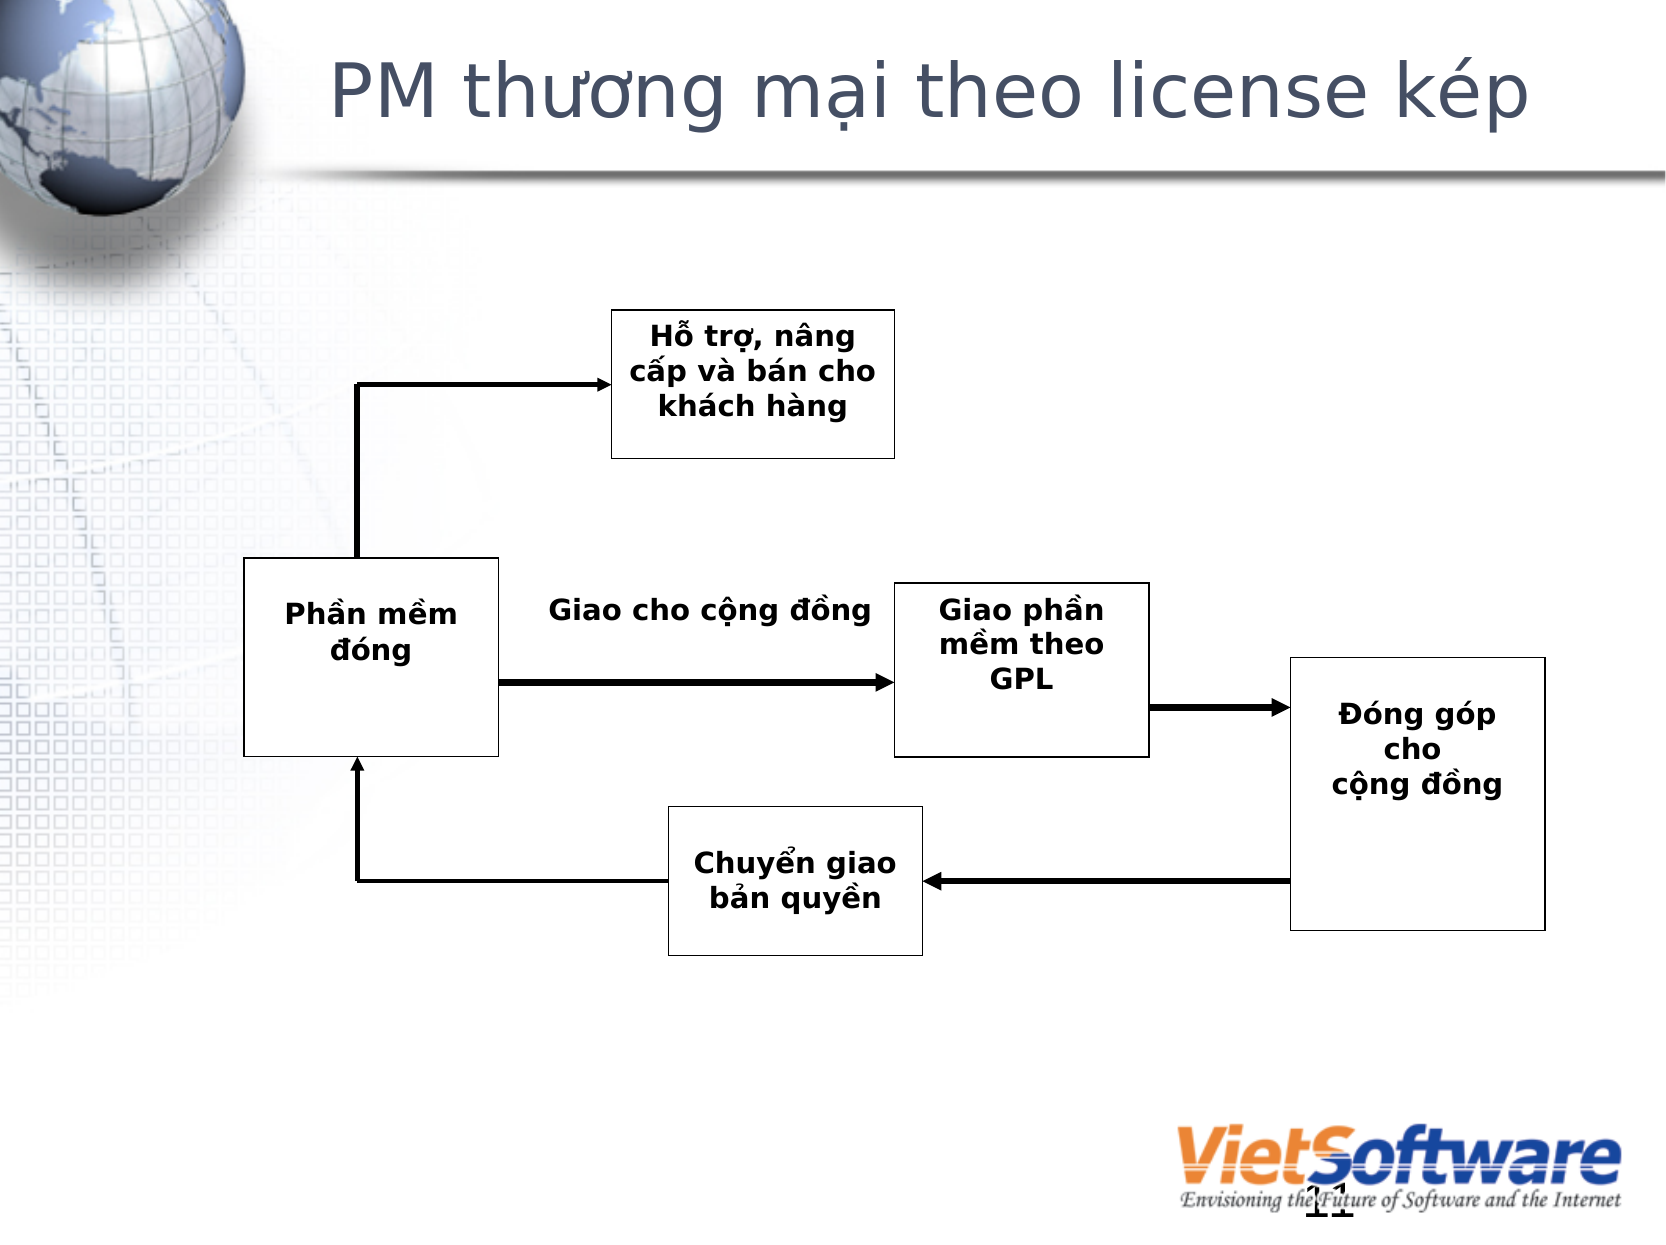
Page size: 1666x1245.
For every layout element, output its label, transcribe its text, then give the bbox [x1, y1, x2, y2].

text_box Phần mềm đóng [243, 558, 499, 757]
text_box Chuyển giao bản quyền [668, 806, 923, 956]
text_box Hỗ trợ, nâng cấp và bán cho khách hàng [611, 309, 895, 459]
text_box Đóng góp cho cộng đồng [1290, 657, 1545, 931]
picture [0, 0, 1666, 1245]
title PM thương mại theo license kép [195, 0, 1666, 196]
text_box Giao phần mềm theo GPL [894, 583, 1149, 757]
text_box Giao cho cộng đồng [526, 583, 894, 658]
